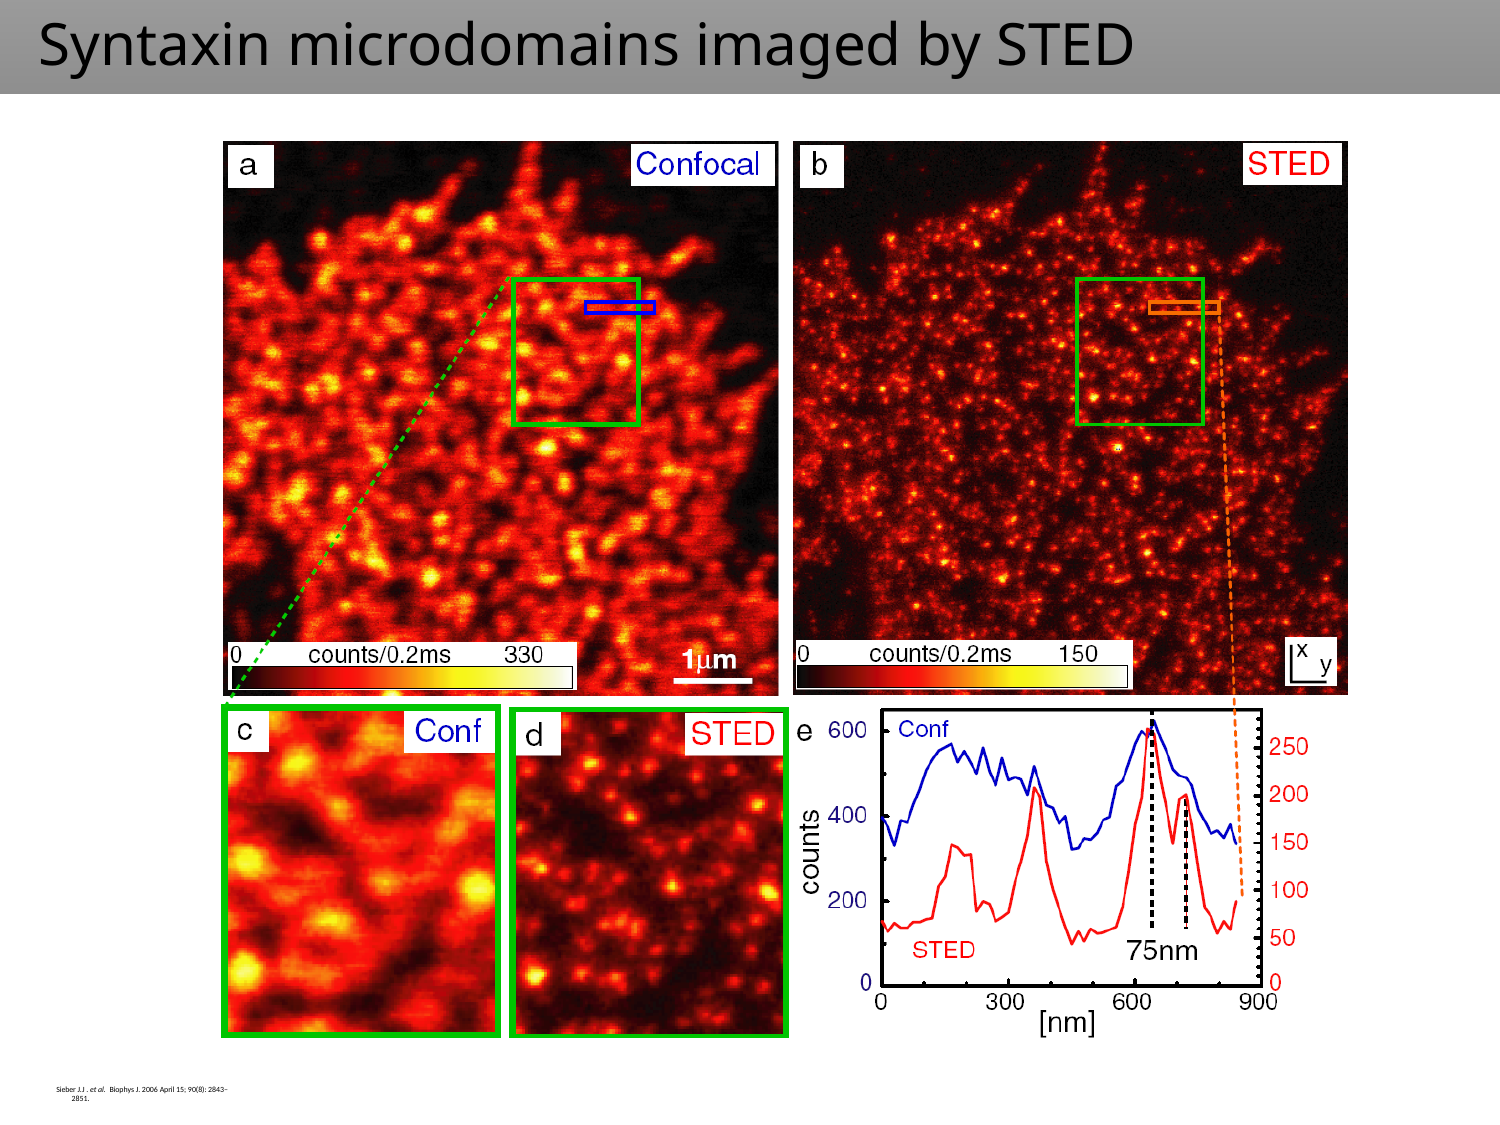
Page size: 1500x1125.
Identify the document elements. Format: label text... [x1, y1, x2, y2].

title Syntaxin microdomains imaged by STED [23, 0, 1477, 94]
picture [174, 125, 1362, 1038]
list Sieber J.J . et al. Biophys J. 2006 April 15; 90(8): 2843–2851. [0, 1084, 775, 1125]
